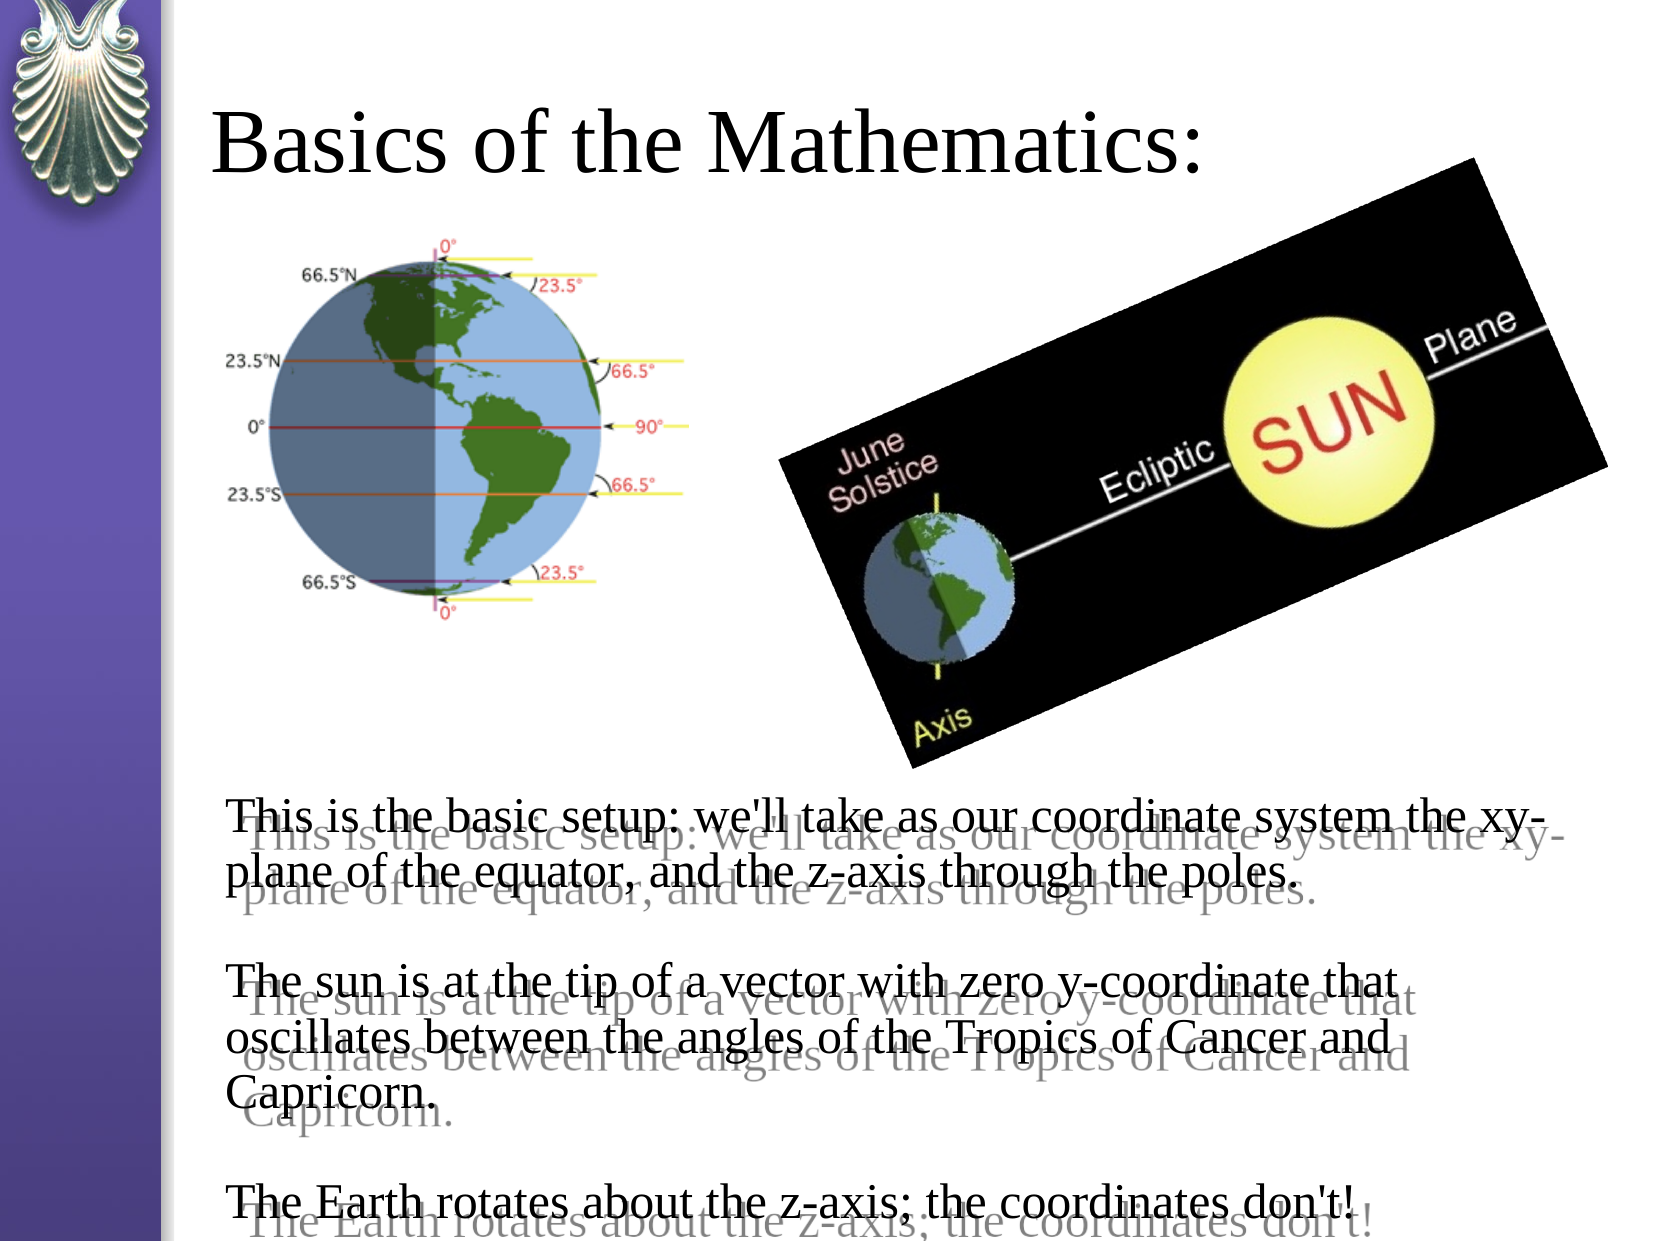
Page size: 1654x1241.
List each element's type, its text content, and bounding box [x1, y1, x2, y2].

picture [225, 212, 689, 638]
picture [777, 156, 1608, 769]
picture [0, 0, 161, 1241]
title Basics of the Mathematics: [210, 37, 1623, 246]
text_box This is the basic setup: we'll take as our coordinate system the xy-plane of the equator, and the z-axis through the poles. The sun is at the tip of a vector with zero y-coordinate that oscillates between the angles of the Tropics of Cancer and Capricorn. The Earth rotates about the z-axis; the coordinates don't! [225, 787, 1576, 1182]
